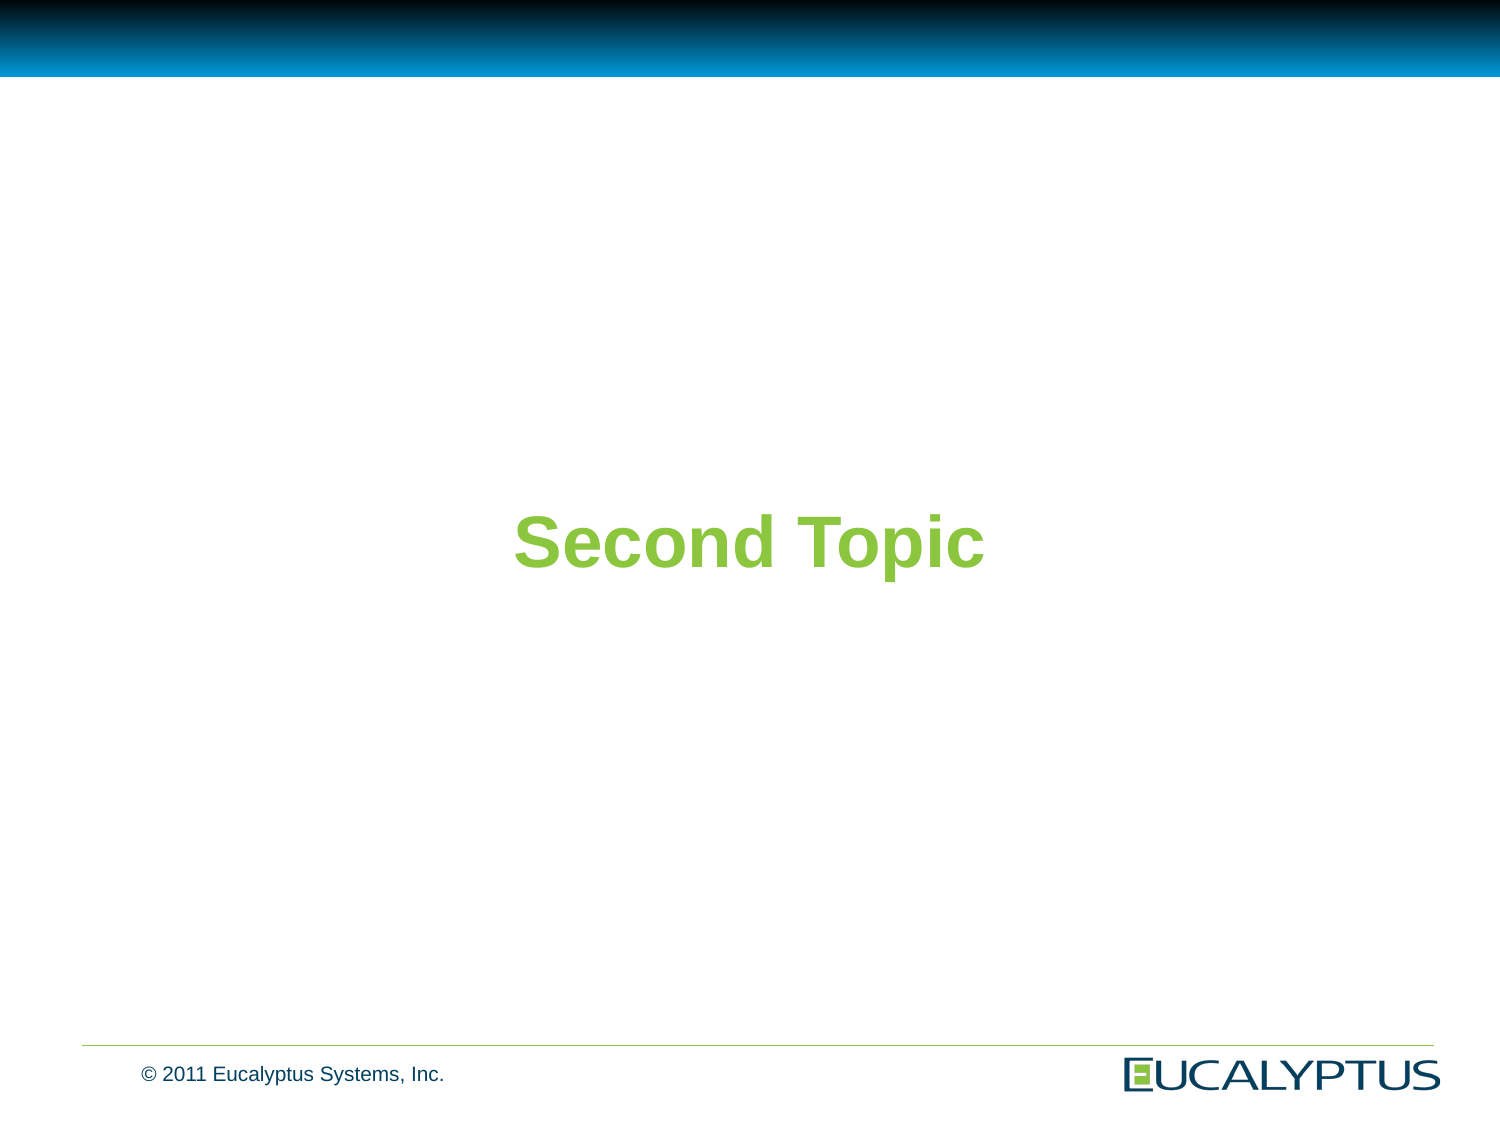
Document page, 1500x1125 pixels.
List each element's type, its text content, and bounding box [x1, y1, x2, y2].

subtitle Second Topic [24, 76, 1475, 1008]
picture [141, 1066, 156, 1081]
picture [1121, 1056, 1443, 1093]
